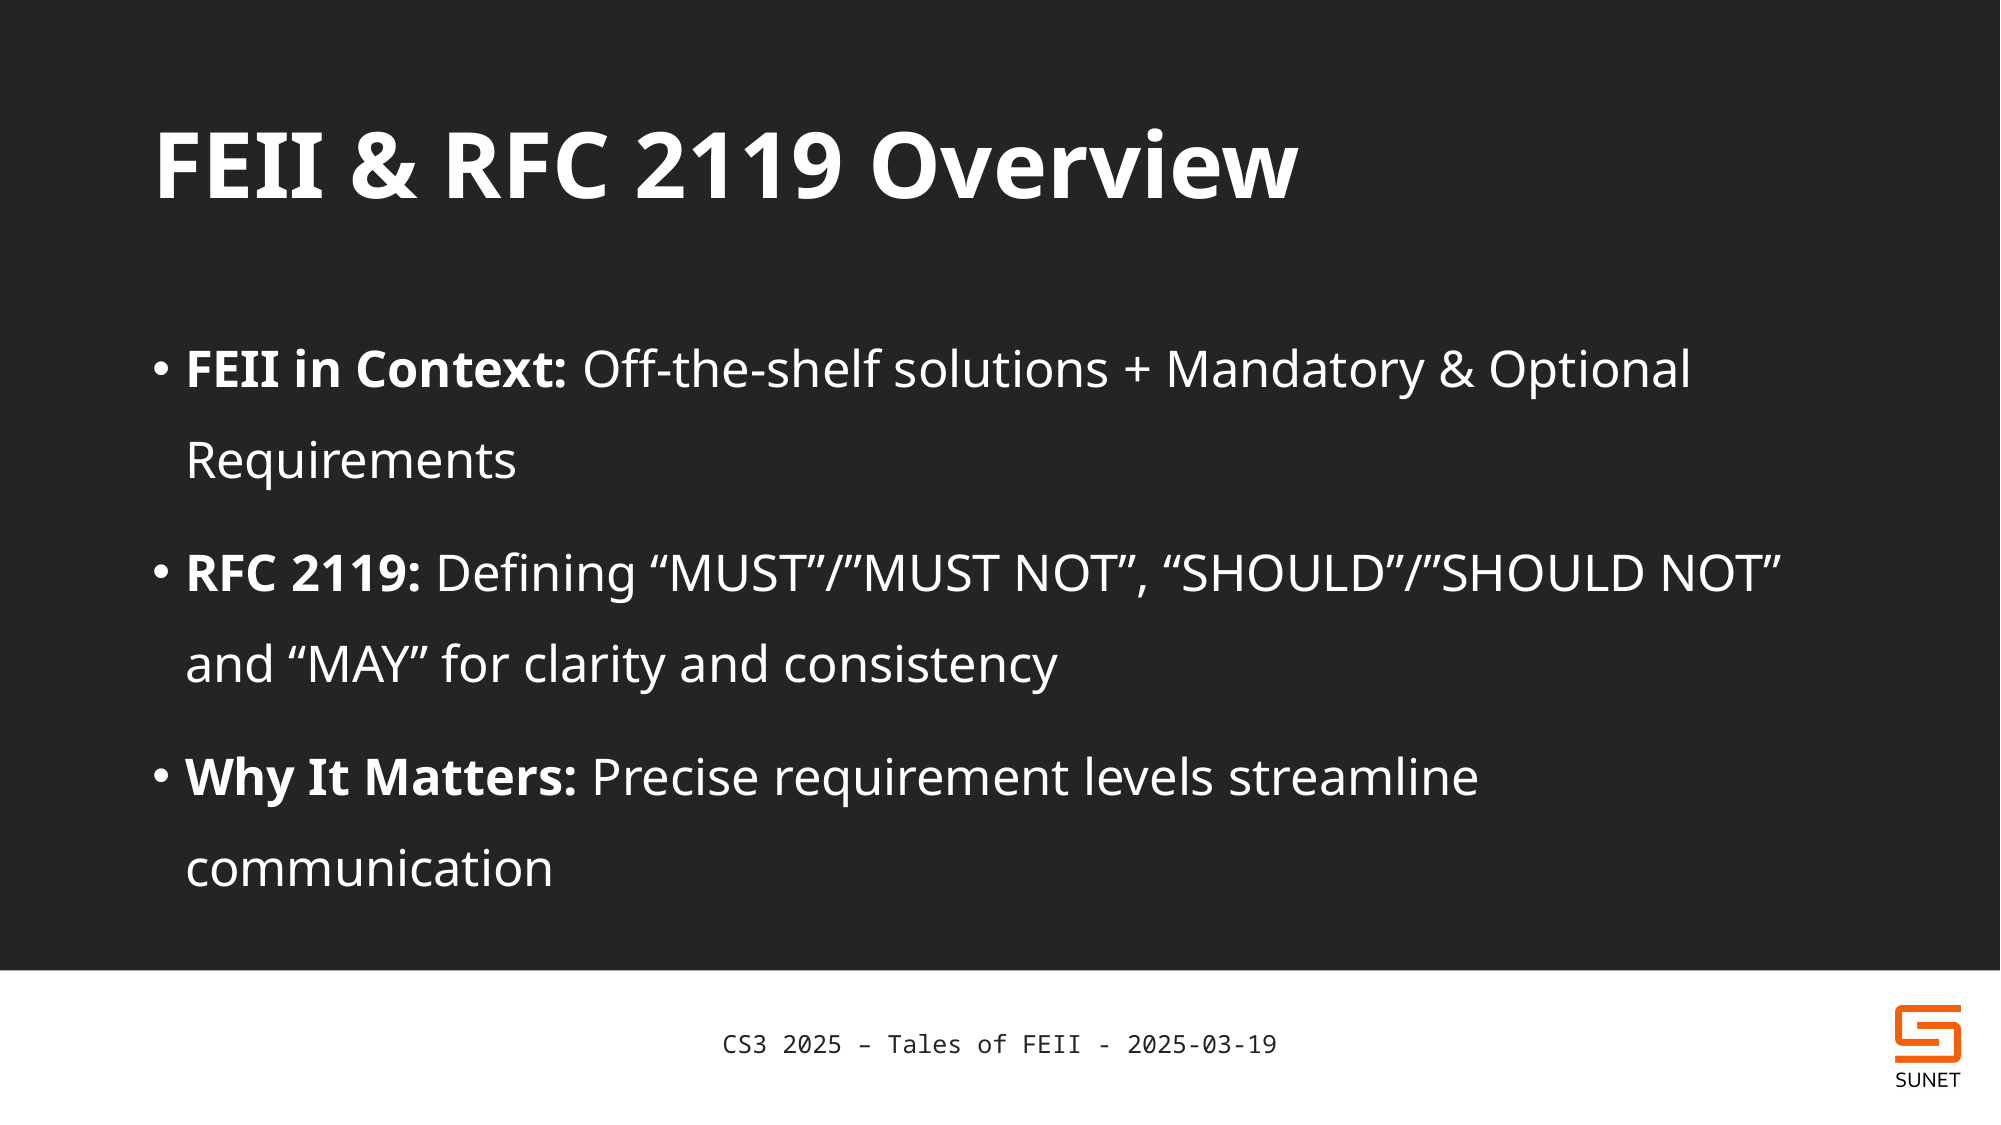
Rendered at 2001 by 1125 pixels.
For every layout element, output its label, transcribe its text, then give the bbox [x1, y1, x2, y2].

picture [1895, 1005, 1961, 1092]
title FEII & RFC 2119 Overview [137, 59, 1863, 278]
list FEII in Context: Off-the-shelf solutions + Mandatory & Optional Requirements RFC 2119: Defining “MUST”/”MUST NOT”, “SHOULD”/”SHOULD NOT” and “MAY” for clarity and consistency Why It Matters: Precise requirement levels streamline communication [137, 299, 1863, 910]
list CS3 2025 – Tales of FEII - 2025-03-19 [249, 1024, 1750, 1070]
